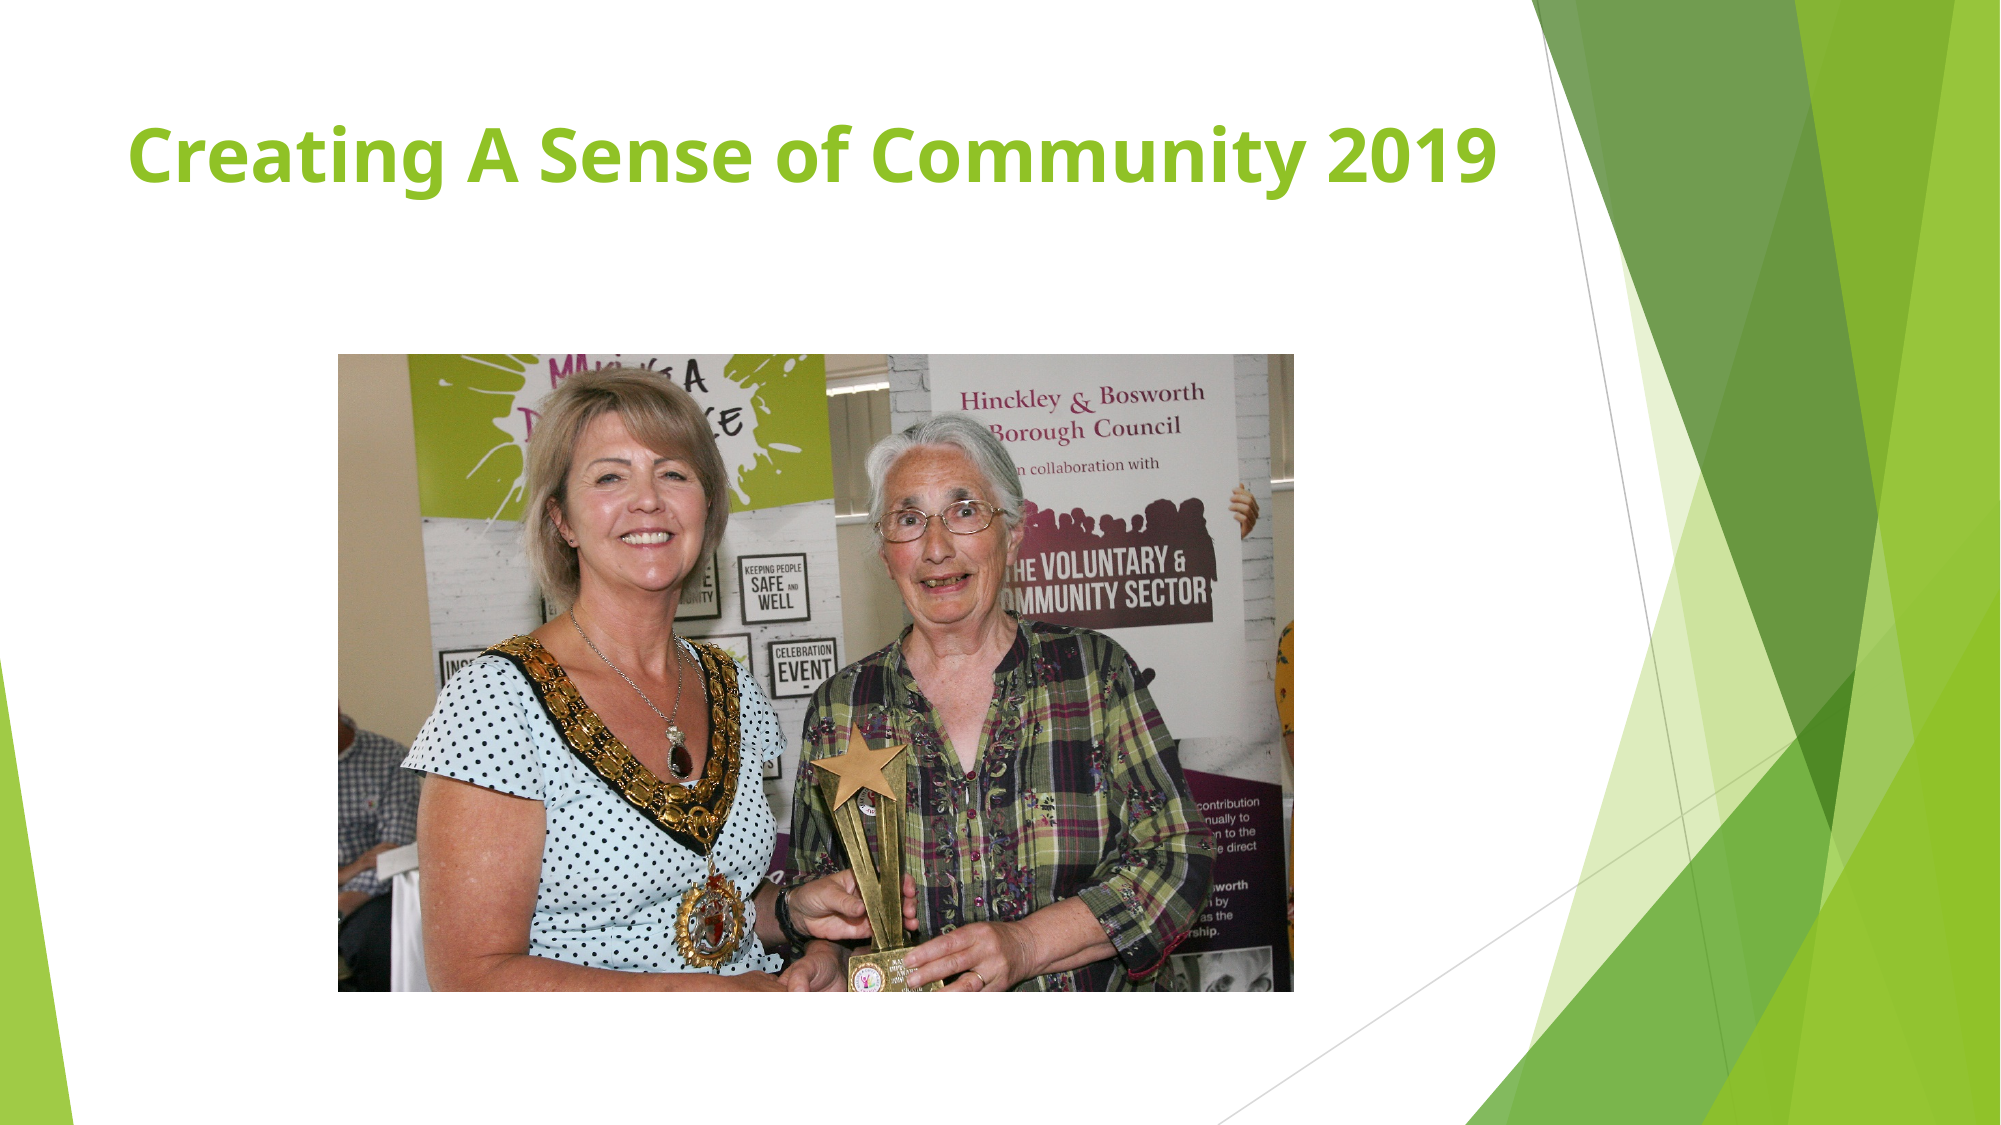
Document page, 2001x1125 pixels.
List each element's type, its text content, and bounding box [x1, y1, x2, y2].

picture [338, 354, 1294, 992]
title Creating A Sense of Community 2019 [111, 99, 1522, 317]
